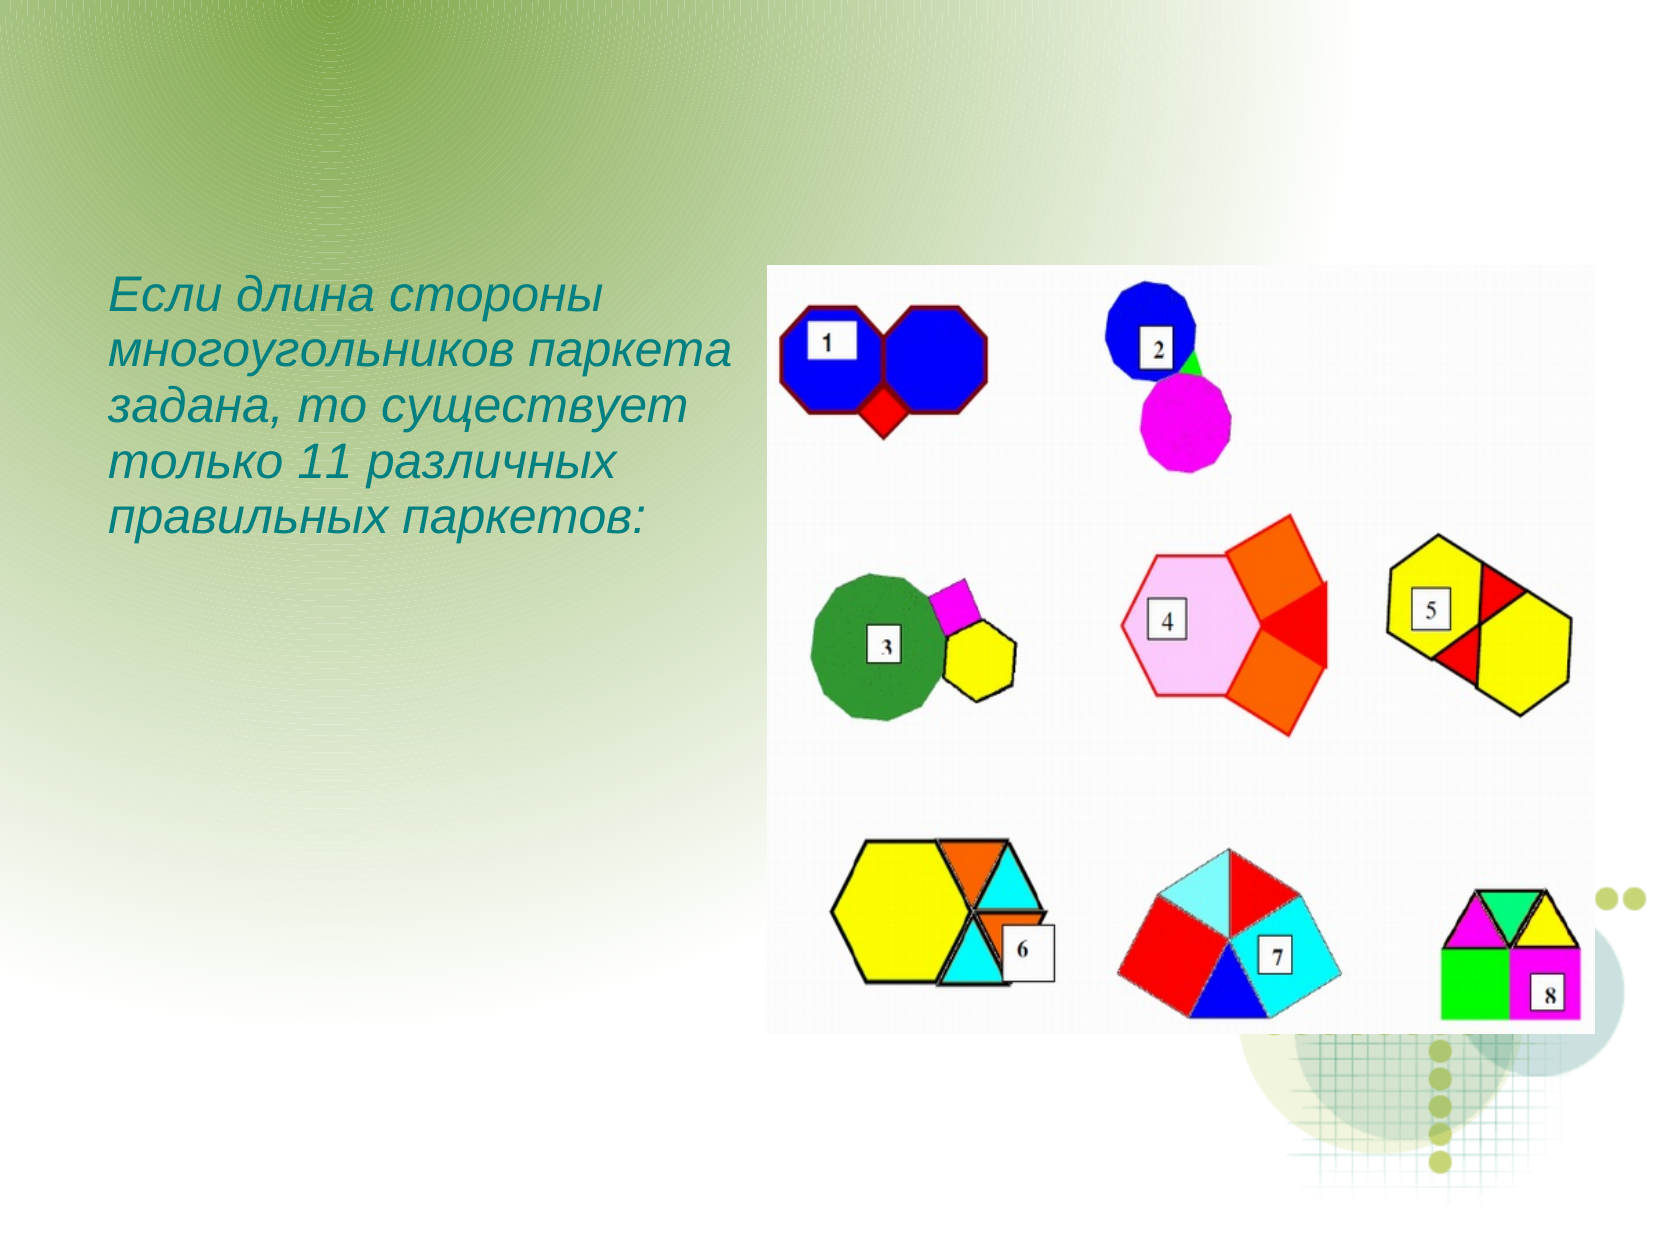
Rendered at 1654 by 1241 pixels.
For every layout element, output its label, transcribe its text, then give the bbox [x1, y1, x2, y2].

picture [767, 265, 1654, 1211]
list Если длина стороны многоугольников паркета задана, то существует только 11 различных правильных паркетов: [108, 265, 798, 1047]
